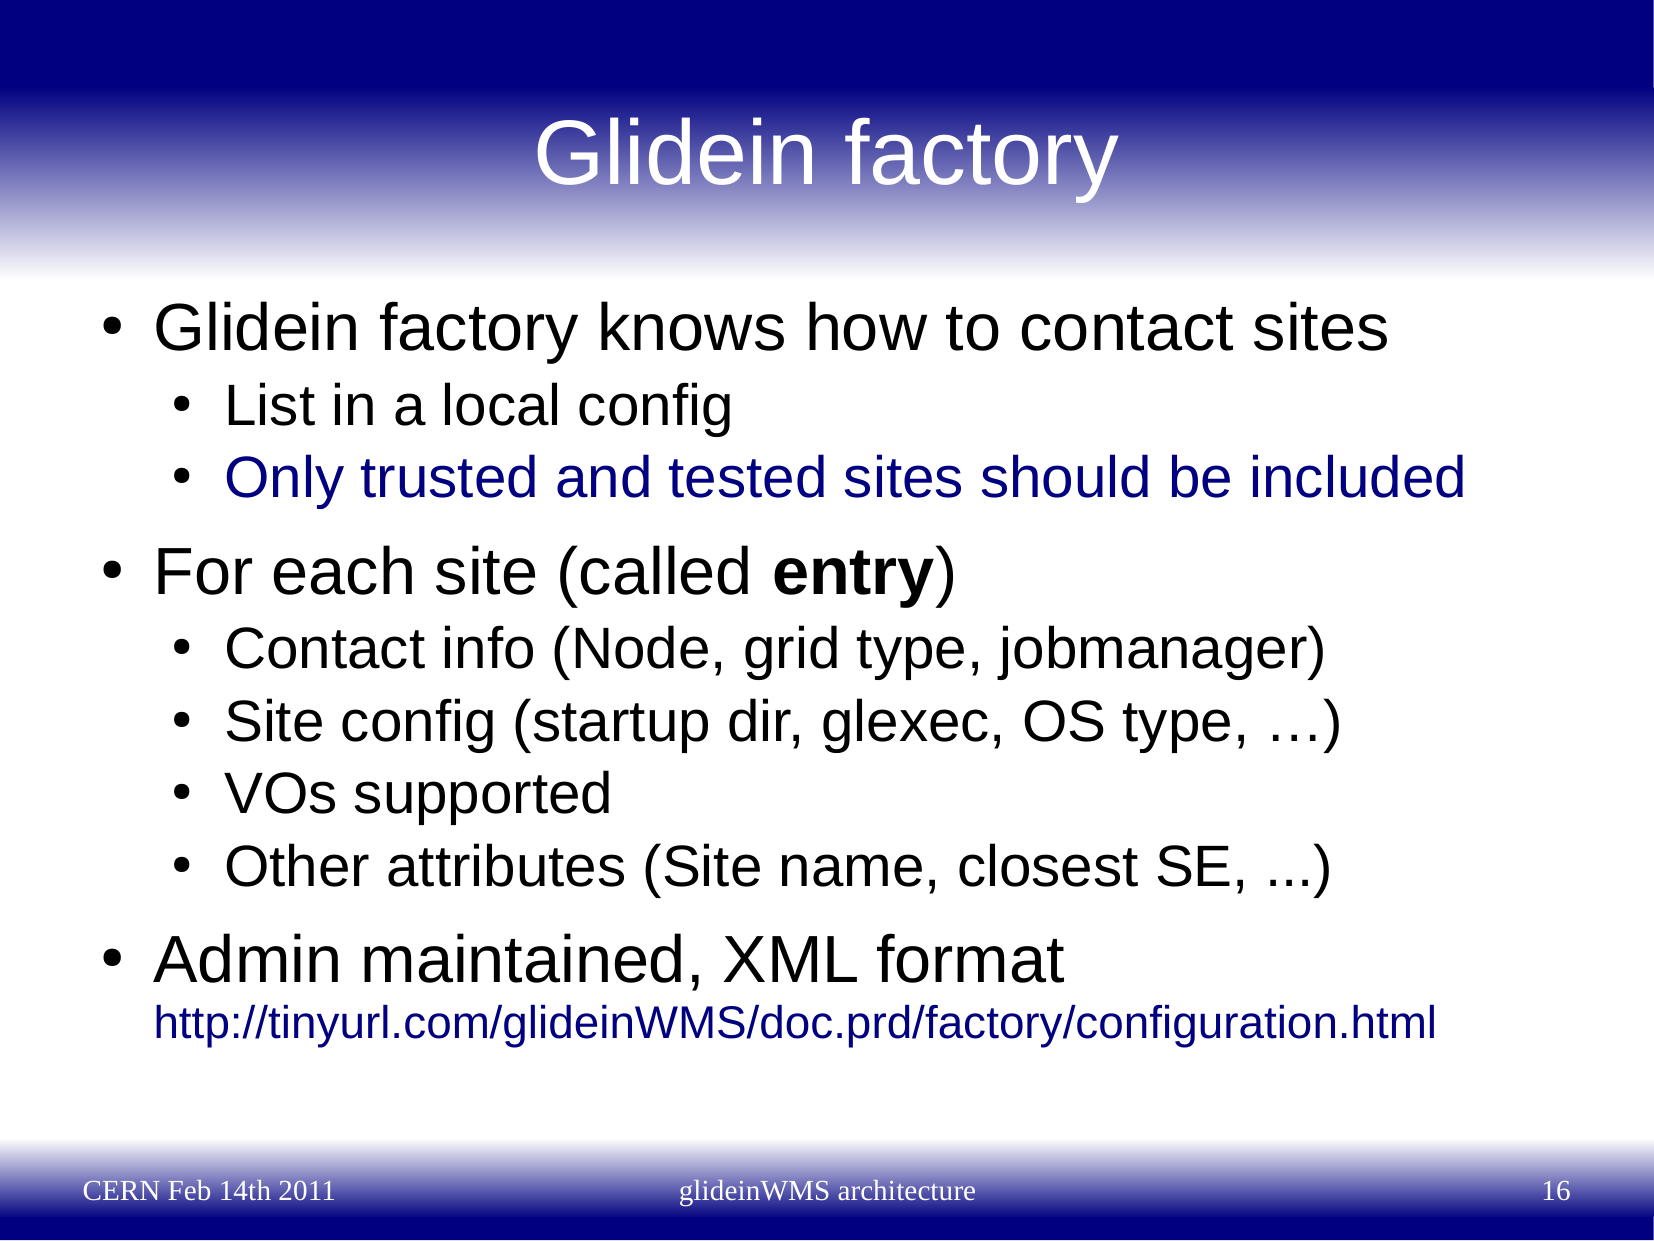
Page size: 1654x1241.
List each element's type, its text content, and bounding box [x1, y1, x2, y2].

title Glidein factory [82, 56, 1571, 250]
list Glidein factory knows how to contact sites List in a local config Only trusted and tested sites should be included For each site (called entry) Contact info (Node, grid type, jobmanager) Site config (startup dir, glexec, OS type, …) VOs supported Other attributes (Site name, closest SE, ...) Admin maintained, XML format http://tinyurl.com/glideinWMS/doc.prd/factory/configuration.html [82, 290, 1571, 1136]
